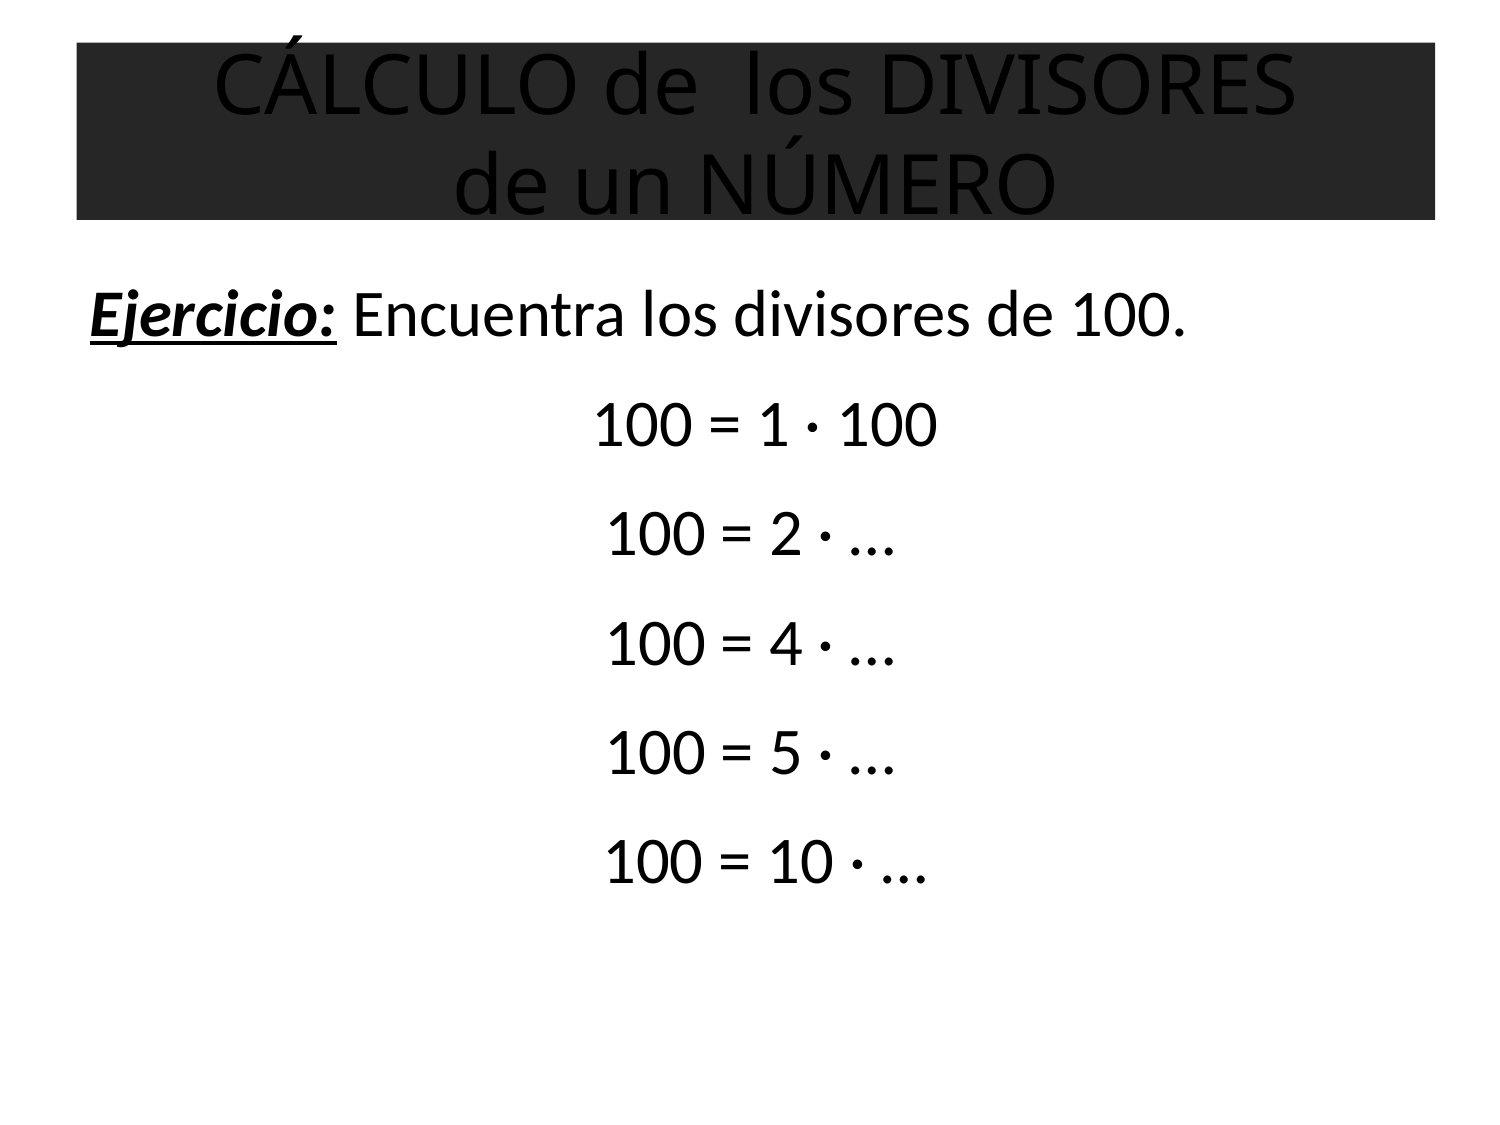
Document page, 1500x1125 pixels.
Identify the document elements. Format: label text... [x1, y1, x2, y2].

list Ejercicio: Encuentra los divisores de 100. 100 = 1 · 100 100 = 2 · … 100 = 4 · … 100 = 5 · … 100 = 10 · … [75, 262, 1425, 1005]
text_box CÁLCULO de los DIVISORES de un NÚMERO [76, 42, 1436, 220]
title [75, 45, 1425, 233]
